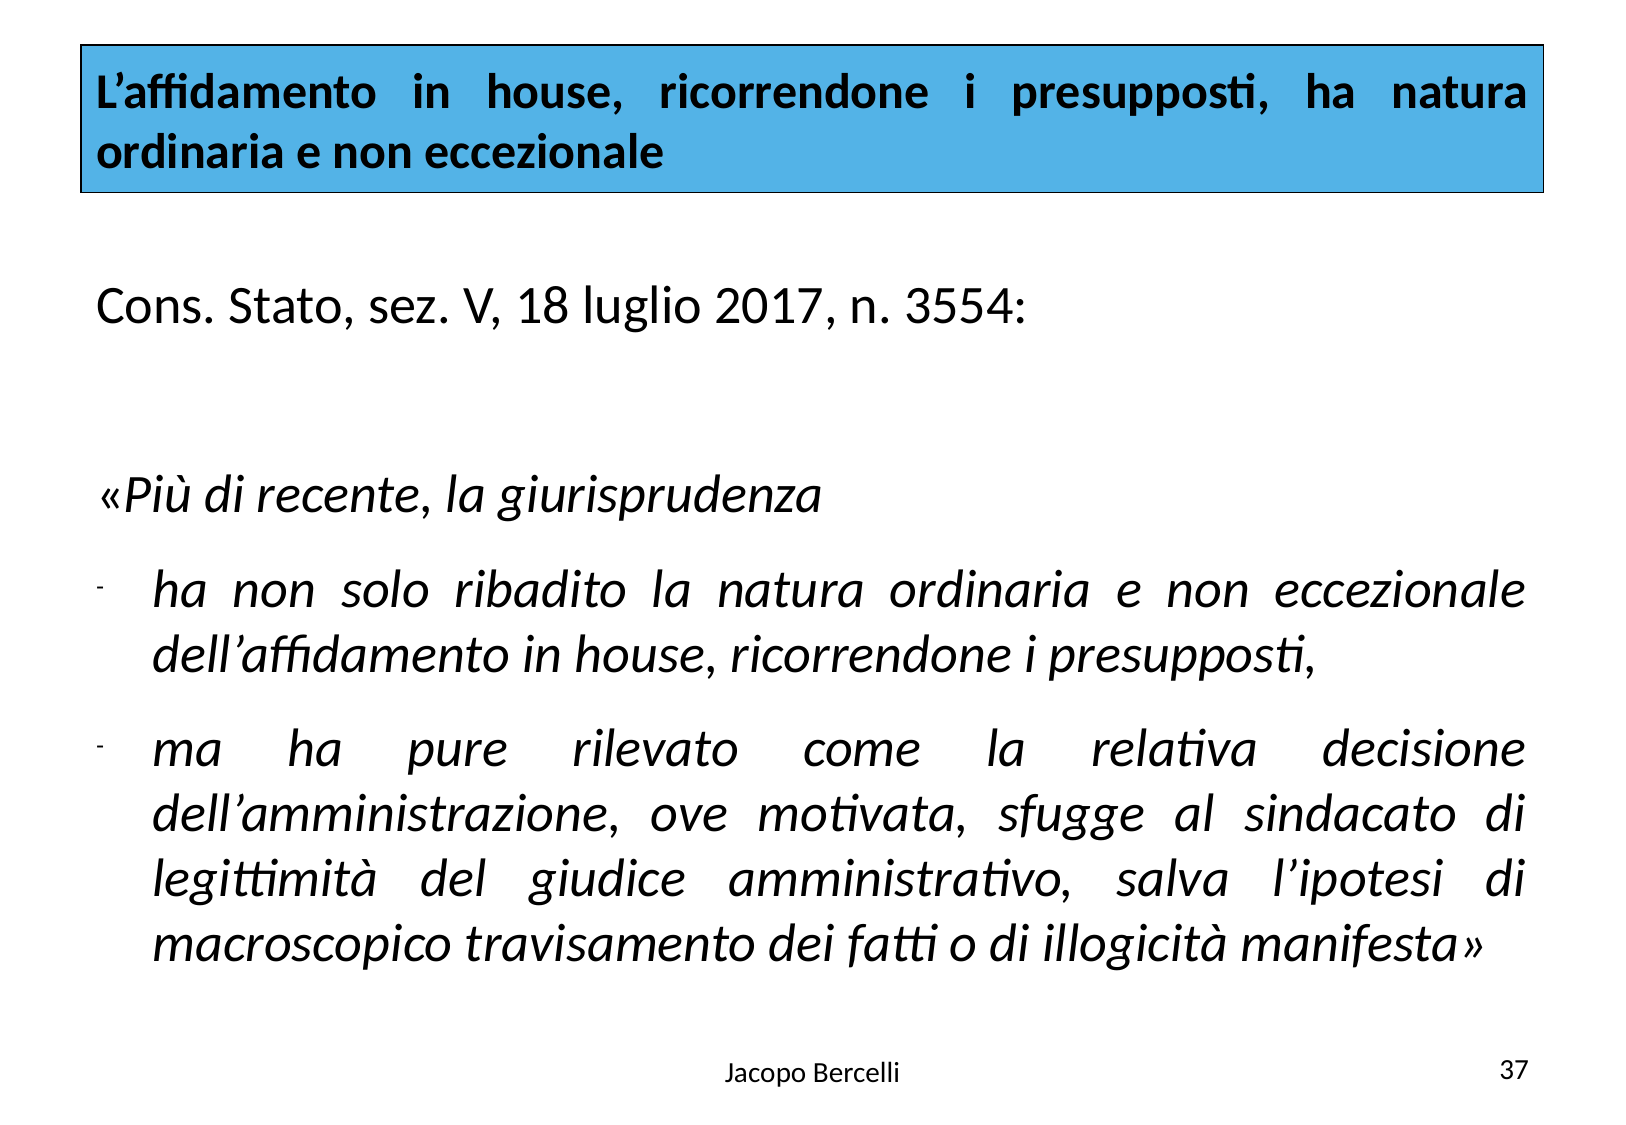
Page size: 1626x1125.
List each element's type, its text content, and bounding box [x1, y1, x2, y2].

slide_number <numero> [1164, 1042, 1544, 1103]
list Cons. Stato, sez. V, 18 luglio 2017, n. 3554: «Più di recente, la giurisprudenza ha non solo ribadito la natura ordinaria e non eccezionale dell’affidamento in house, ricorrendone i presupposti, ma ha pure rilevato come la relativa decisione dell’amministrazione, ove motivata, sfugge al sindacato di legittimità del giudice amministrativo, salva l’ipotesi di macroscopico travisamento dei fatti o di illogicità manifesta» [81, 262, 1544, 1005]
title L’affidamento in house, ricorrendone i presupposti, ha natura ordinaria e non eccezionale [81, 45, 1544, 193]
text_box Jacopo Bercelli [633, 1046, 992, 1097]
